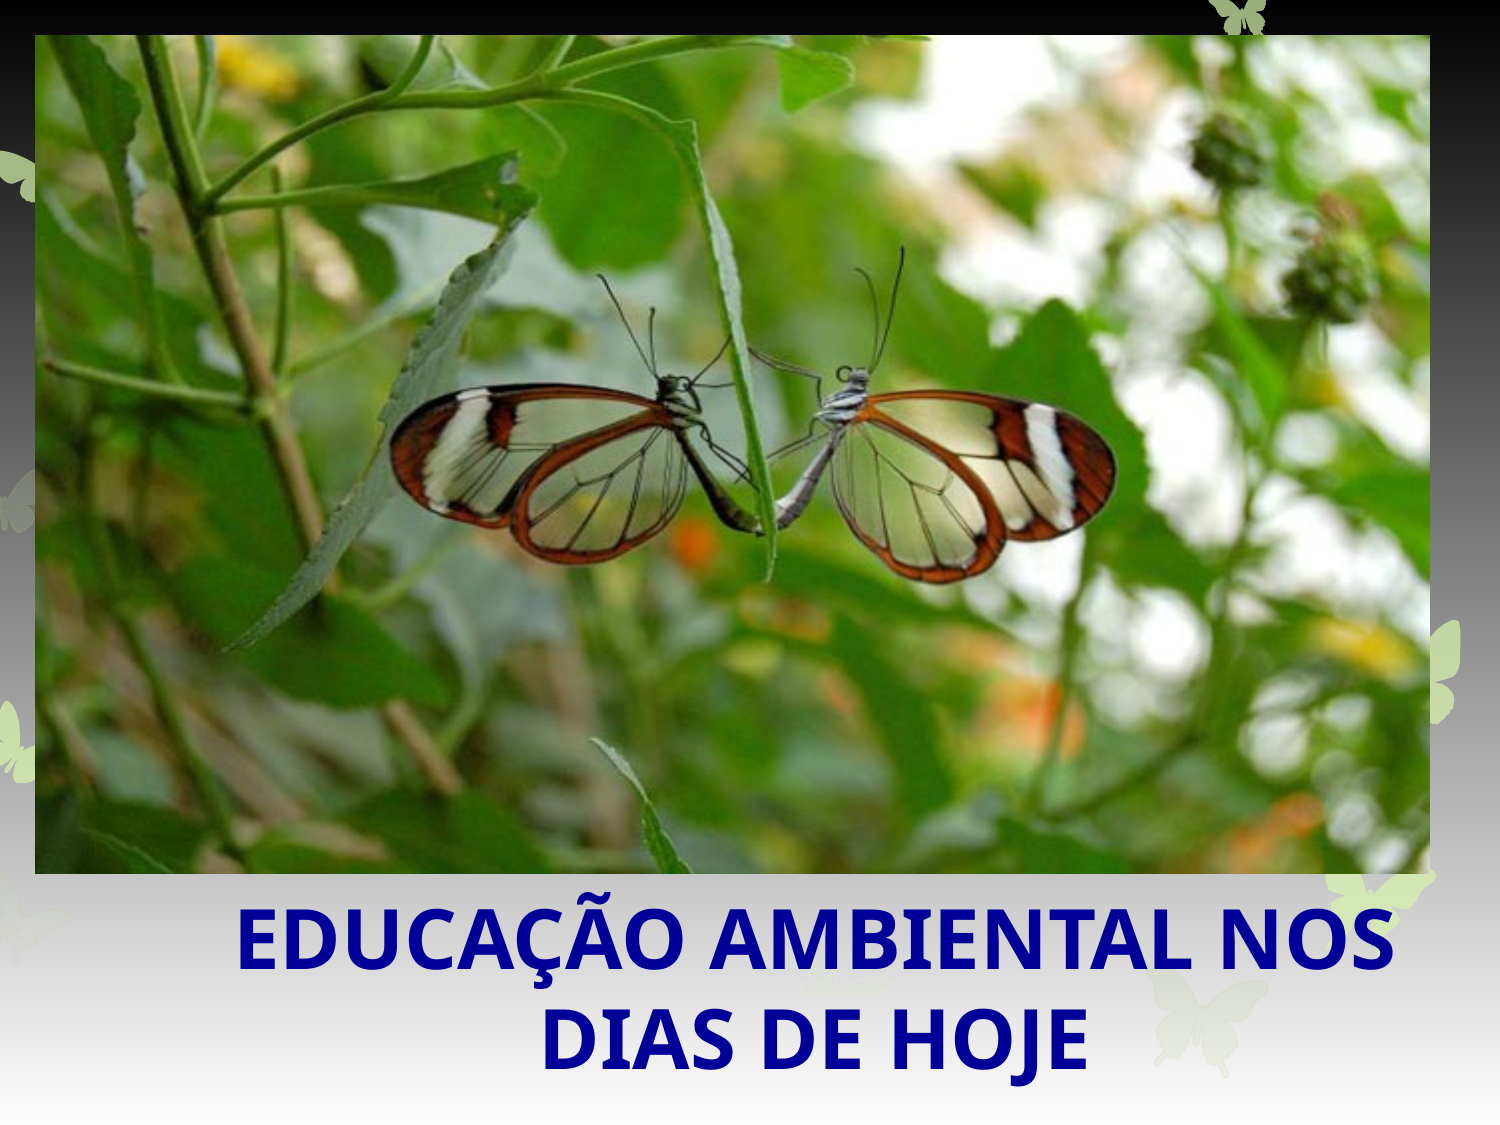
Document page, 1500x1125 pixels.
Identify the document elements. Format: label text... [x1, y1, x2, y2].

text_box EDUCAÇÃO AMBIENTAL NOS DIAS DE HOJE [153, 956, 1430, 1125]
picture [35, 35, 1430, 874]
